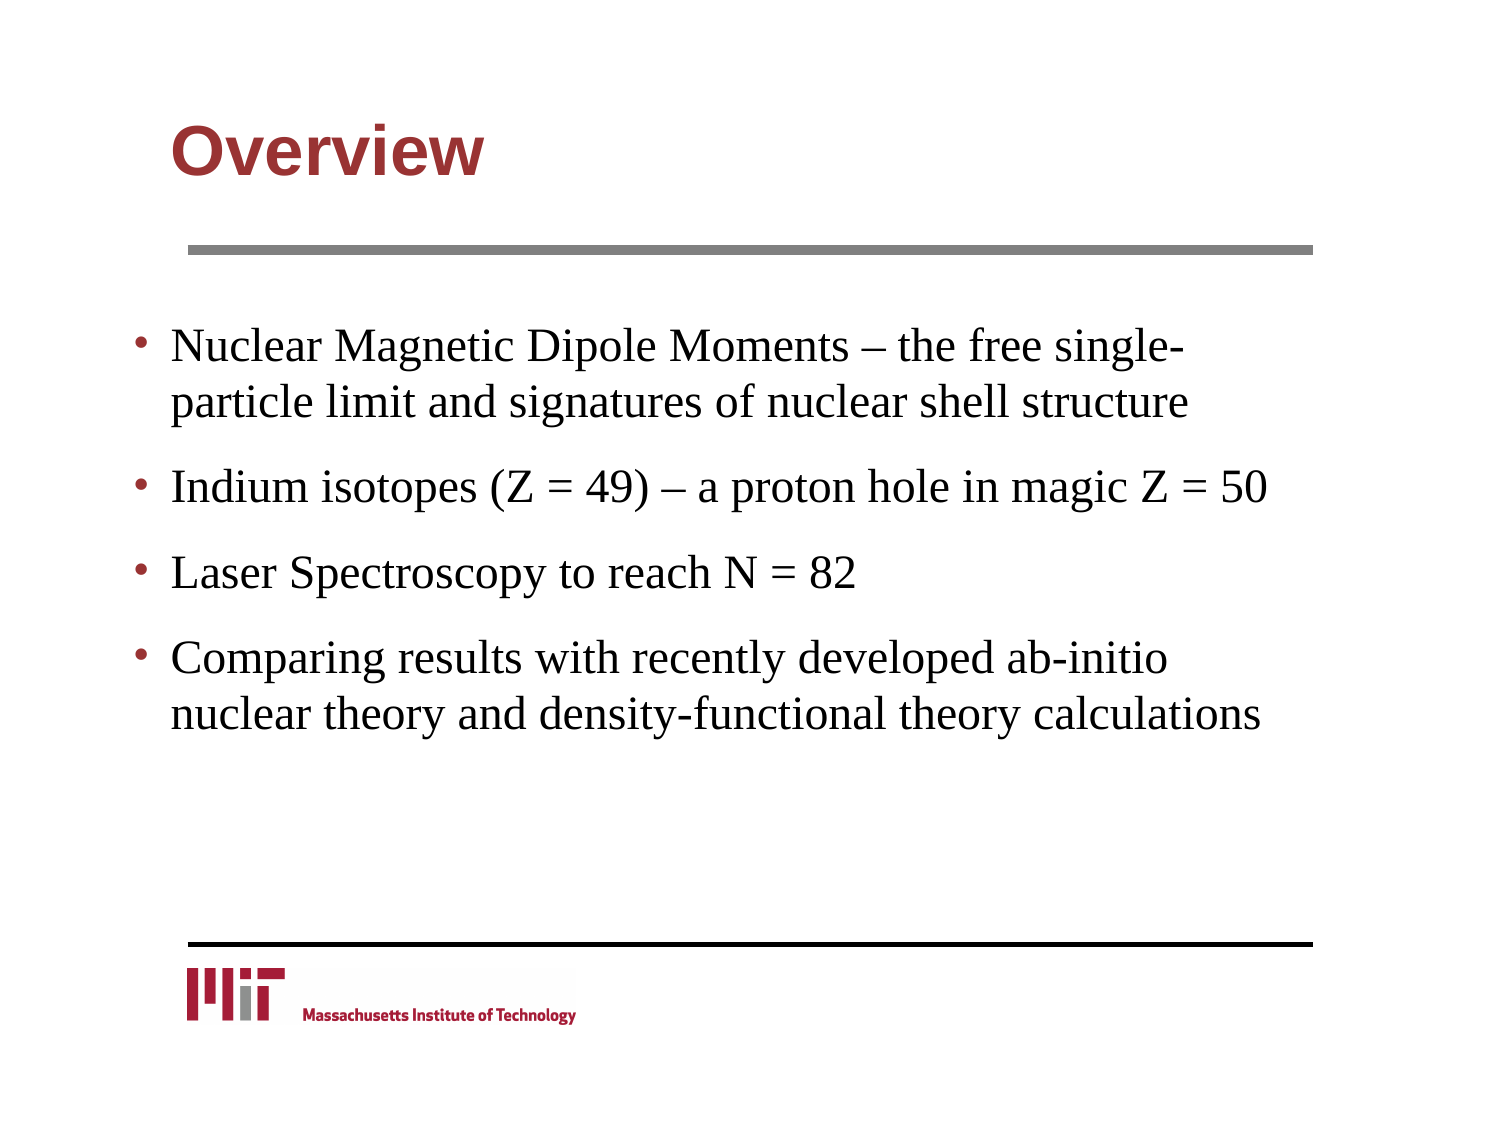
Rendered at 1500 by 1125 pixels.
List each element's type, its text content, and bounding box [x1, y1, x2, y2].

title Overview [156, 23, 1465, 272]
list Nuclear Magnetic Dipole Moments – the free single-particle limit and signatures of nuclear shell structure Indium isotopes (Z = 49) – a proton hole in magic Z = 50 Laser Spectroscopy to reach N = 82 Comparing results with recently developed ab-initio nuclear theory and density-functional theory calculations [118, 307, 1335, 969]
picture [187, 969, 576, 1025]
